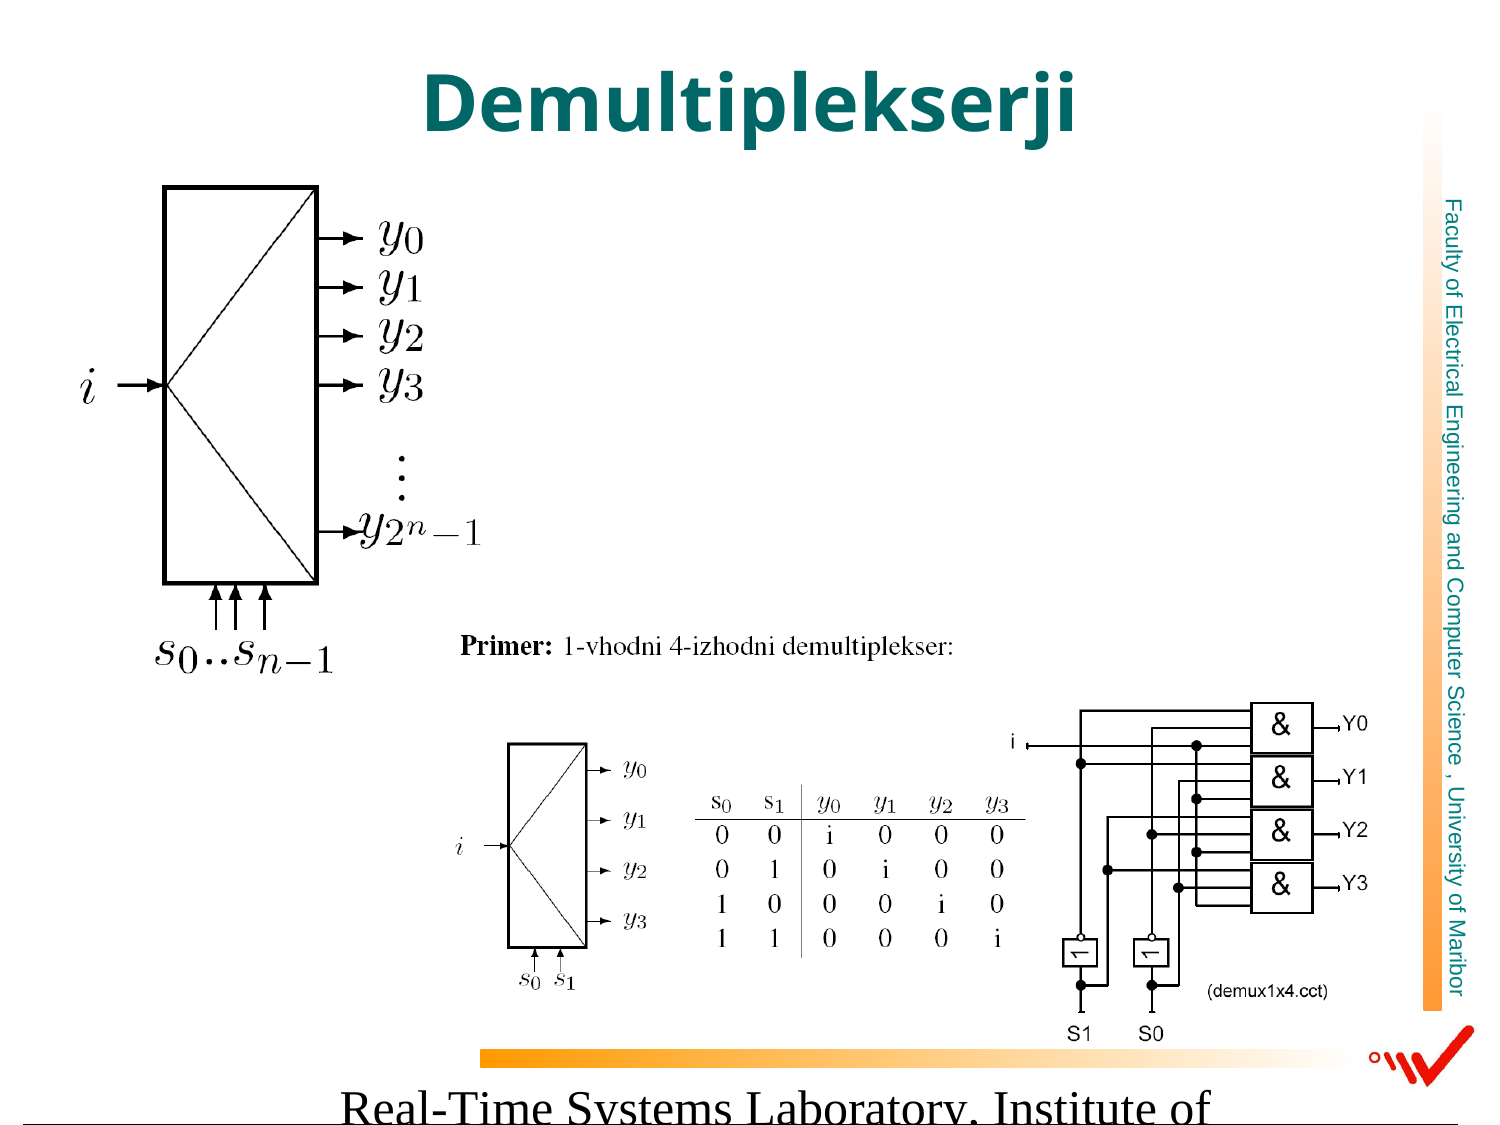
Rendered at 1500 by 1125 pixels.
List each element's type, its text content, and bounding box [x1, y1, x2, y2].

picture [66, 154, 1371, 1045]
title Demultiplekserji [75, 45, 1426, 233]
